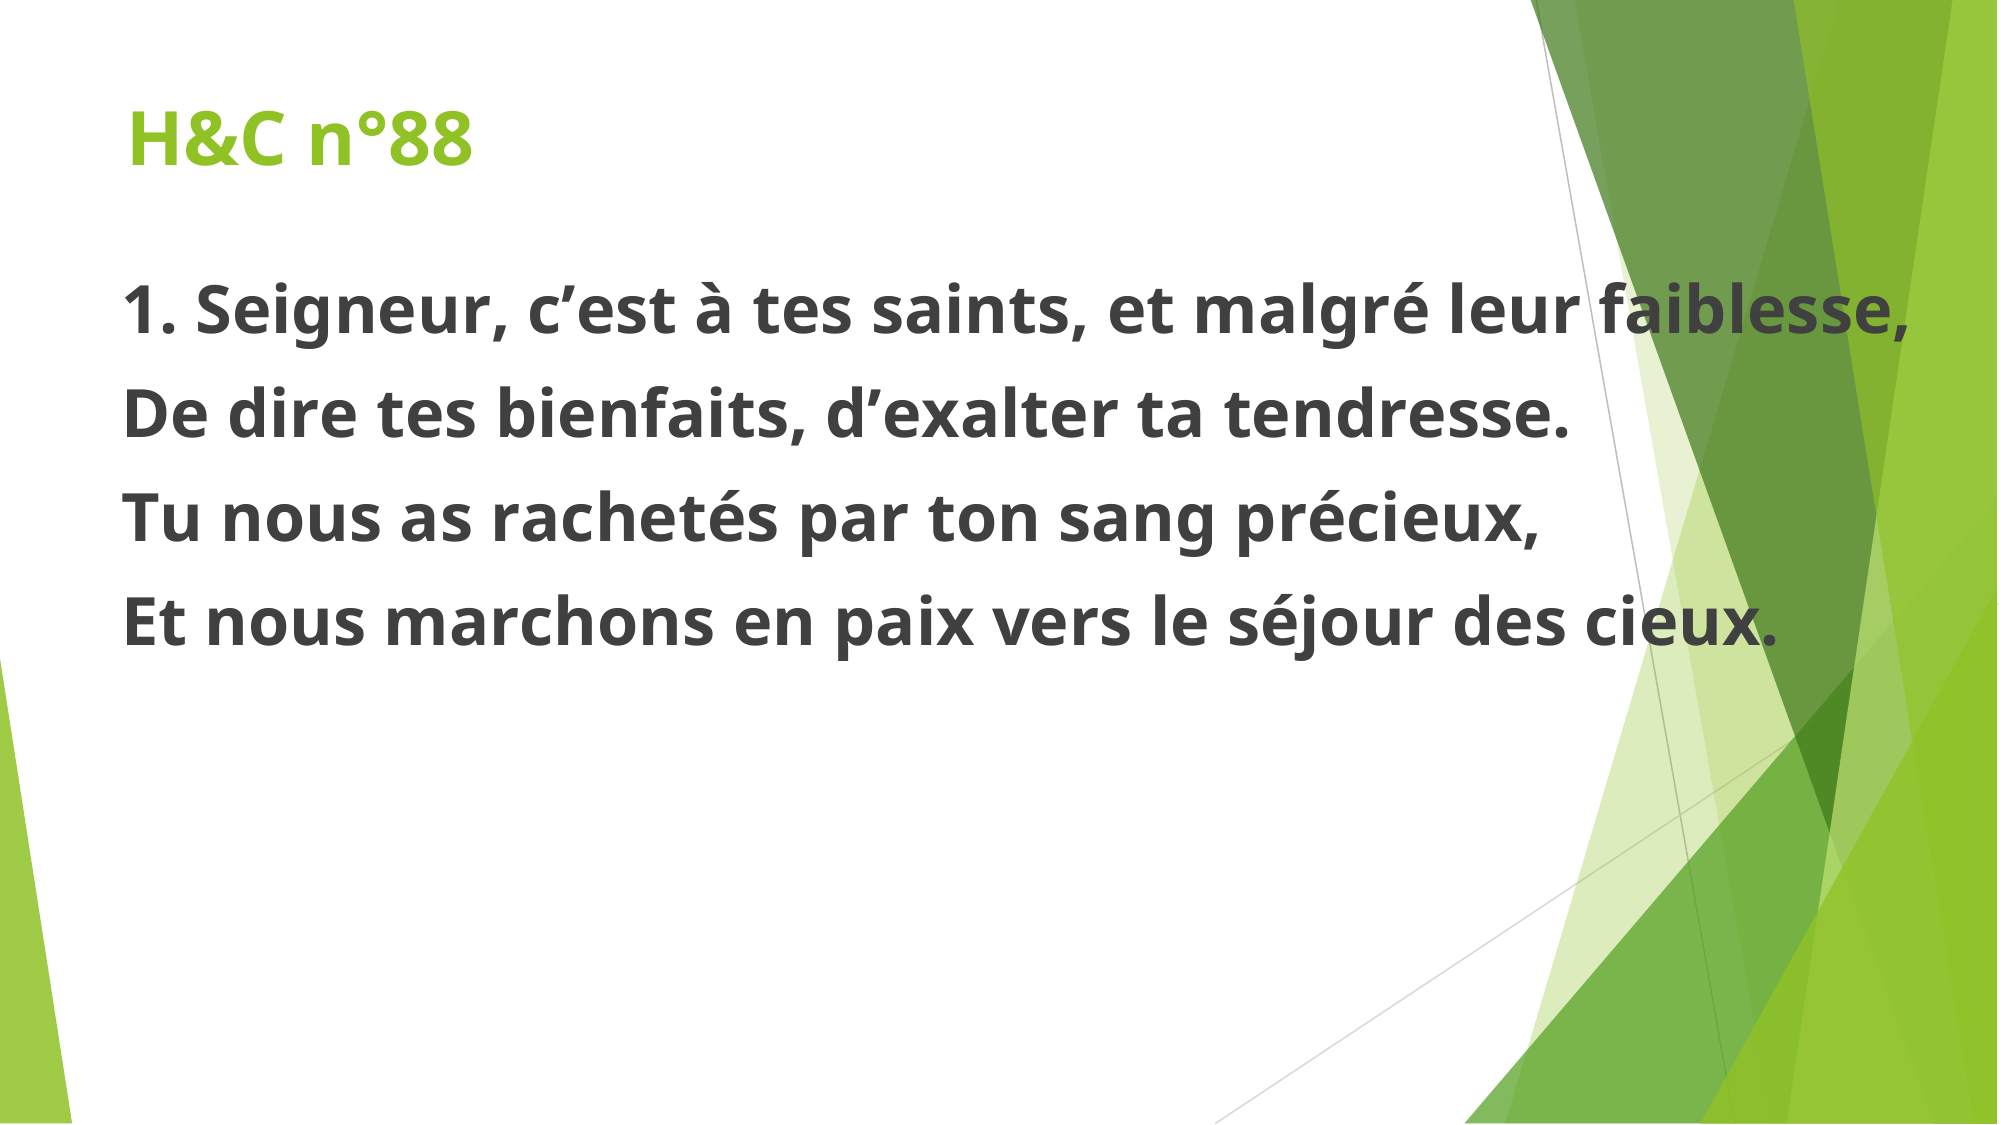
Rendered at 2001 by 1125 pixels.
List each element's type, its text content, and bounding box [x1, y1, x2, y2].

text_box 1. Seigneur, c’est à tes saints, et malgré leur faiblesse, De dire tes bienfaits, d’exalter ta tendresse. Tu nous as rachetés par ton sang précieux, Et nous marchons en paix vers le séjour des cieux. [106, 247, 1973, 1037]
text_box H&C n°88 [111, 82, 1522, 201]
